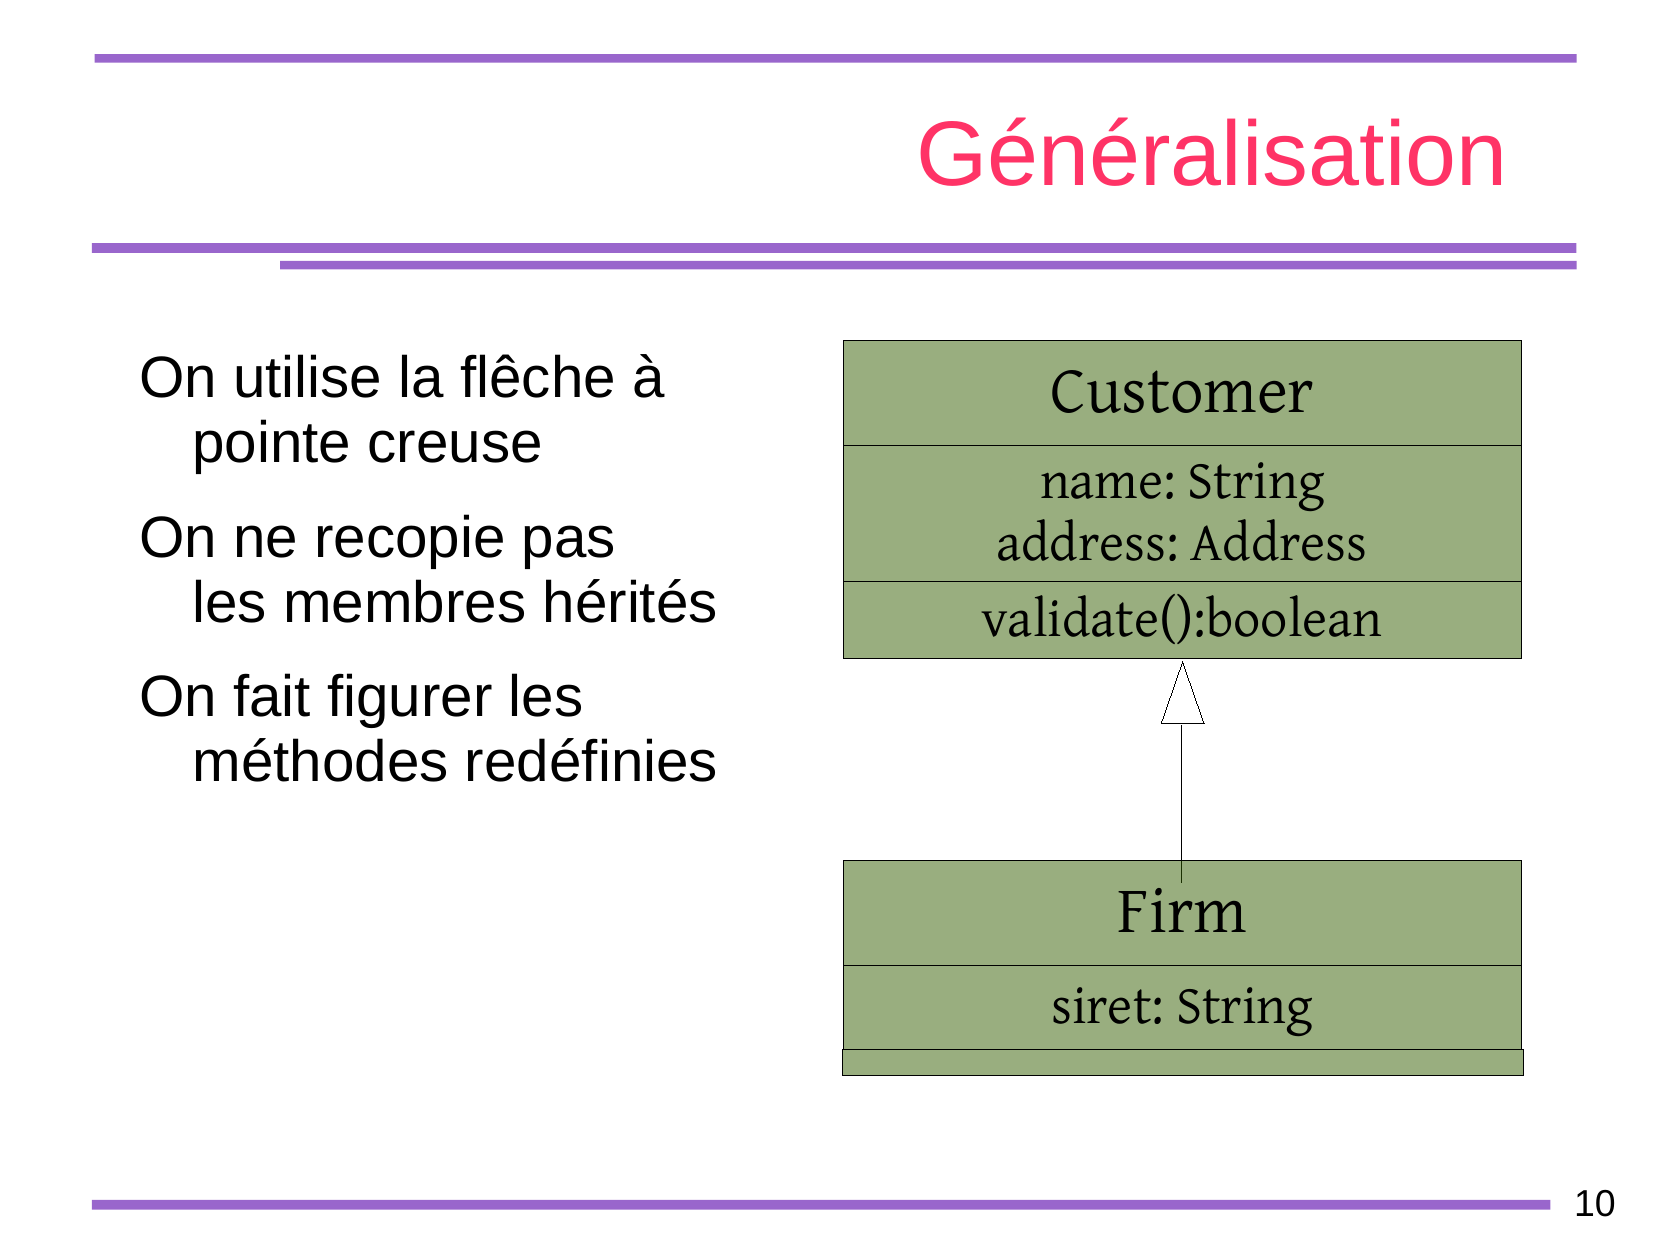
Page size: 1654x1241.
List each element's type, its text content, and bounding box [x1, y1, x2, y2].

text_box siret: String [843, 965, 1522, 1049]
text_box Customer [843, 340, 1522, 344]
list On utilise la flêche à pointe creuse On ne recopie pas les membres hérités On fait figurer les méthodes redéfinies [121, 344, 1534, 923]
text_box Firm [843, 923, 1522, 965]
text_box [842, 1049, 1524, 1076]
title Généralisation [121, 49, 1534, 257]
